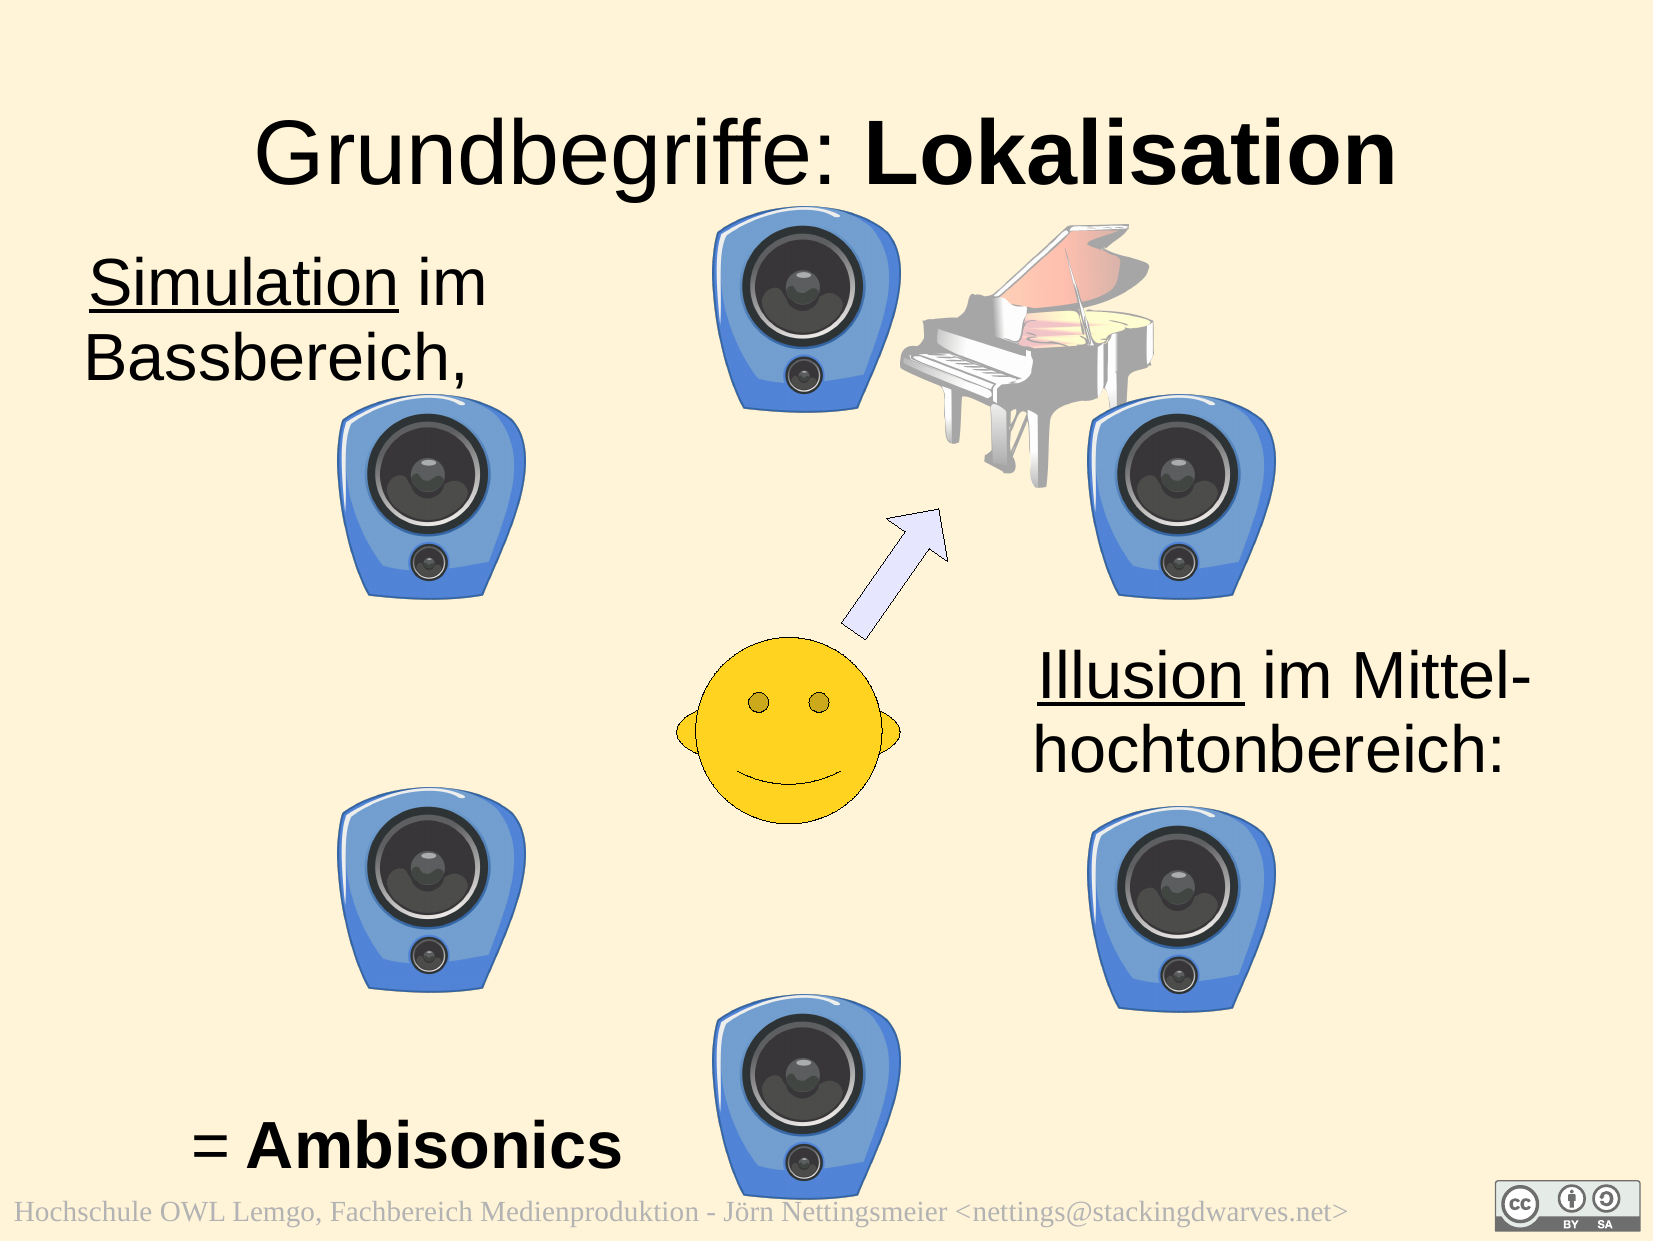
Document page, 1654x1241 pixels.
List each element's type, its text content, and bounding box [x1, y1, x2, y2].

picture [337, 394, 526, 601]
picture [712, 206, 1276, 600]
text_box [676, 637, 901, 824]
text_box Illusion im Mittel- hochtonbereich: [1013, 600, 1577, 826]
subtitle Simulation im Bassbereich, [64, 244, 553, 395]
text_box = Ambisonics [167, 1049, 693, 1241]
picture [712, 994, 901, 1201]
picture [337, 787, 526, 993]
title Grundbegriffe: Lokalisation [82, 49, 1571, 257]
picture [1087, 826, 1276, 1013]
text_box [841, 508, 948, 640]
